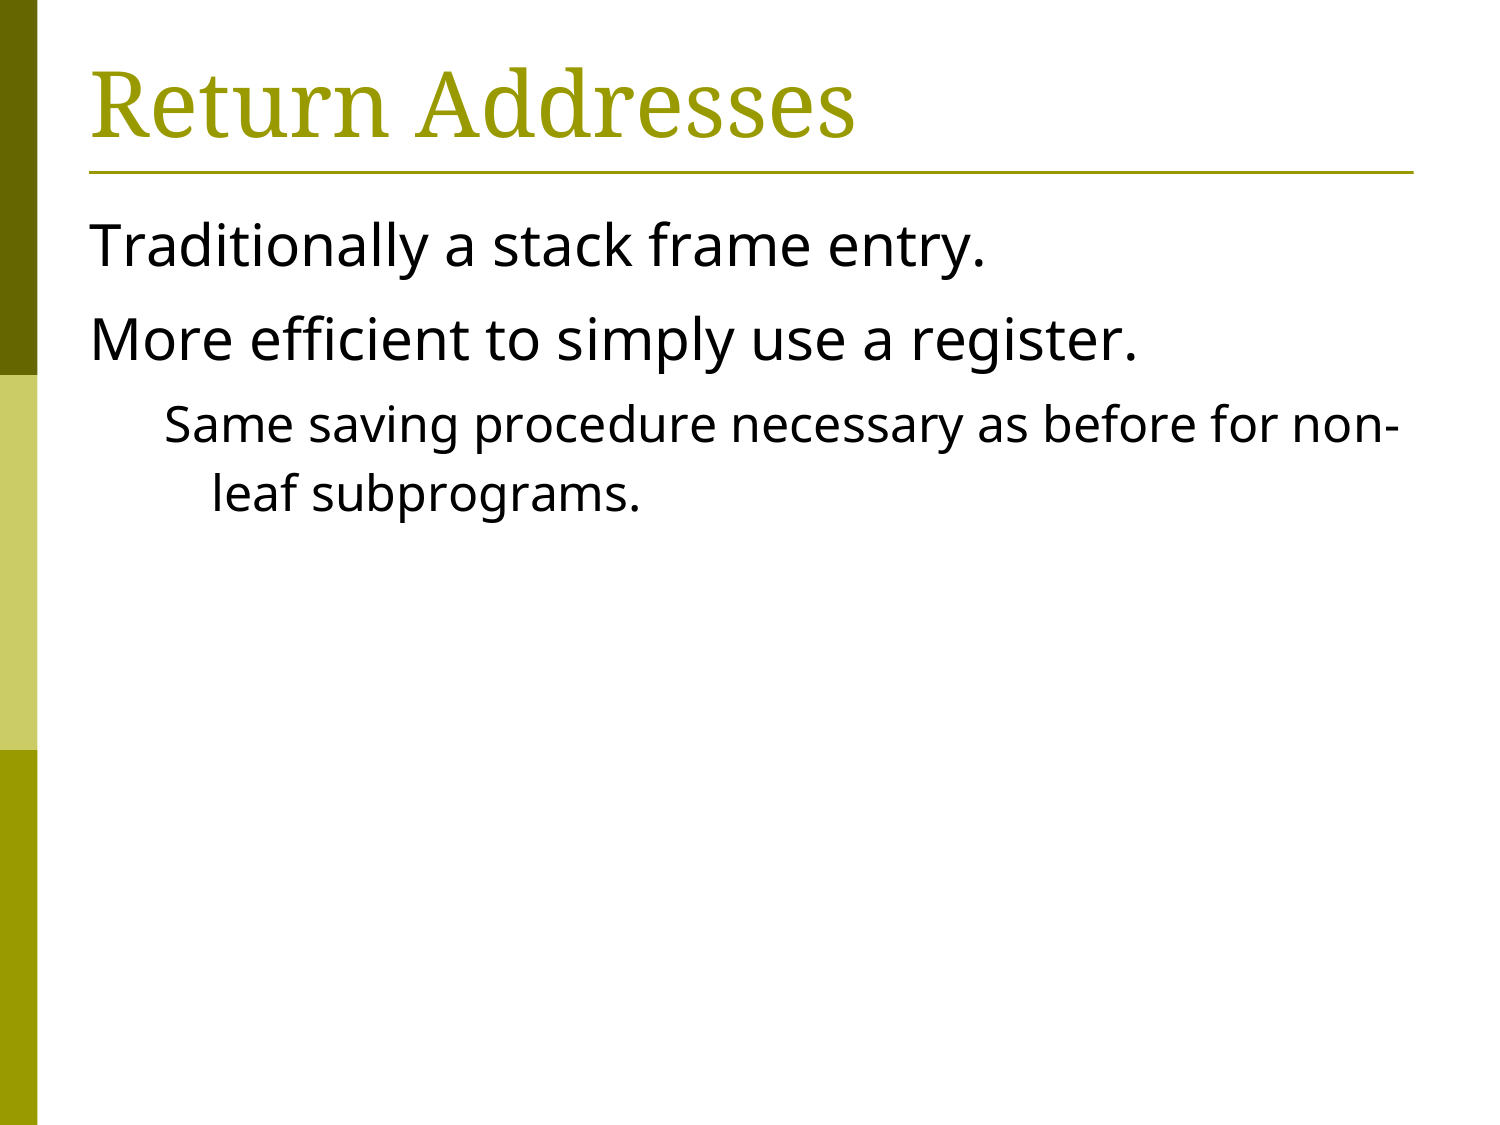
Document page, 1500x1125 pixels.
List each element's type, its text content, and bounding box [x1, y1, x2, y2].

title Return Addresses [75, 45, 1426, 173]
list Traditionally a stack frame entry. More efficient to simply use a register. Same saving procedure necessary as before for non-leaf subprograms. [75, 196, 1426, 1006]
